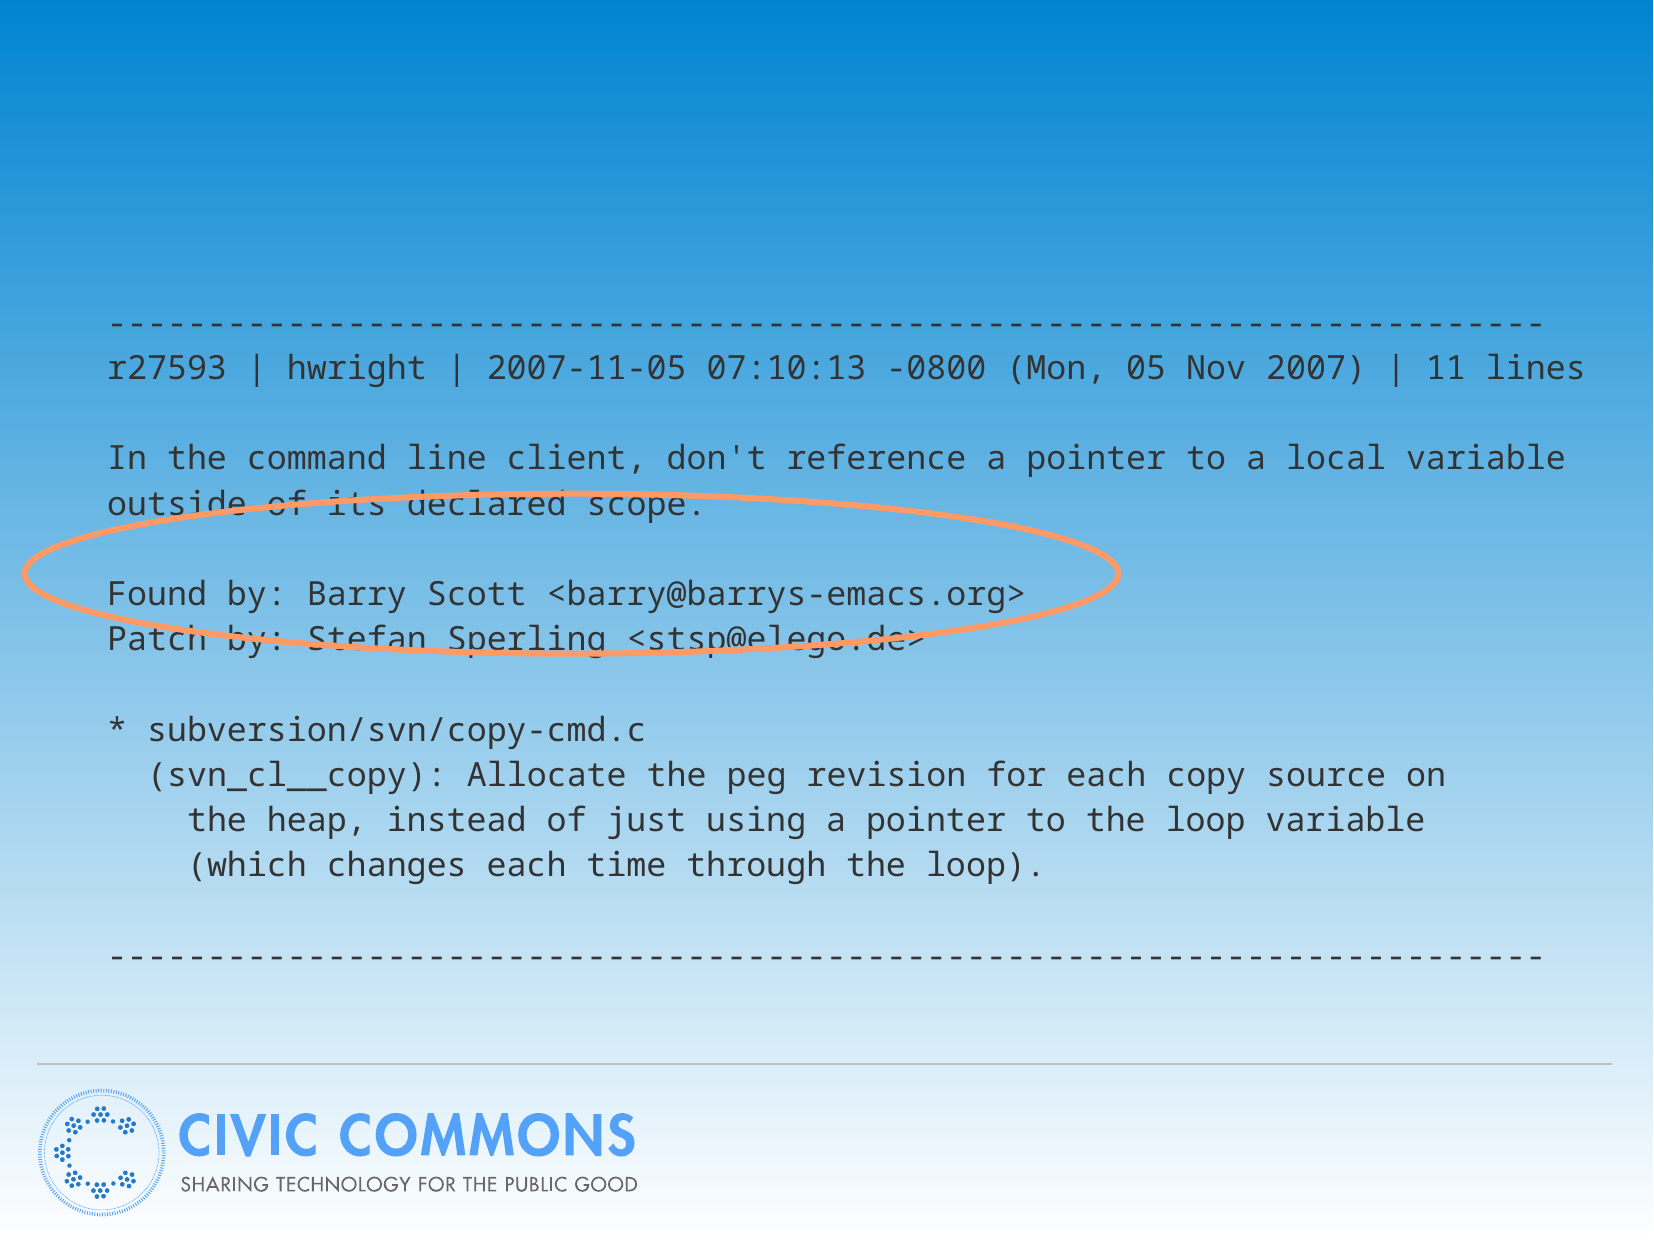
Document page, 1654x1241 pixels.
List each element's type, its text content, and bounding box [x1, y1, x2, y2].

text_box ------------------------------------------------------------------------ r27593 | hwright | 2007-11-05 07:10:13 -0800 (Mon, 05 Nov 2007) | 11 lines In the command line client, don't reference a pointer to a local variable outside of its declared scope. Found by: Barry Scott <barry@barrys-emacs.org> Patch by: Stefan Sperling <stsp@elego.de> * subversion/svn/copy-cmd.c (svn_cl__copy): Allocate the peg revision for each copy source on the heap, instead of just using a pointer to the loop variable (which changes each time through the loop). ------------------------------------------------------------------------ [92, 497, 1115, 650]
picture [0, 1056, 689, 1241]
text_box ------------------------------------------------------------------------ r27593 | hwright | 2007-11-05 07:10:13 -0800 (Mon, 05 Nov 2007) | 11 lines In the command line client, don't reference a pointer to a local variable outside of its declared scope. Found by: Barry Scott <barry@barrys-emacs.org> Patch by: Stefan Sperling <stsp@elego.de> * subversion/svn/copy-cmd.c (svn_cl__copy): Allocate the peg revision for each copy source on the heap, instead of just using a pointer to the loop variable (which changes each time through the loop). ------------------------------------------------------------------------ [92, 291, 1605, 927]
